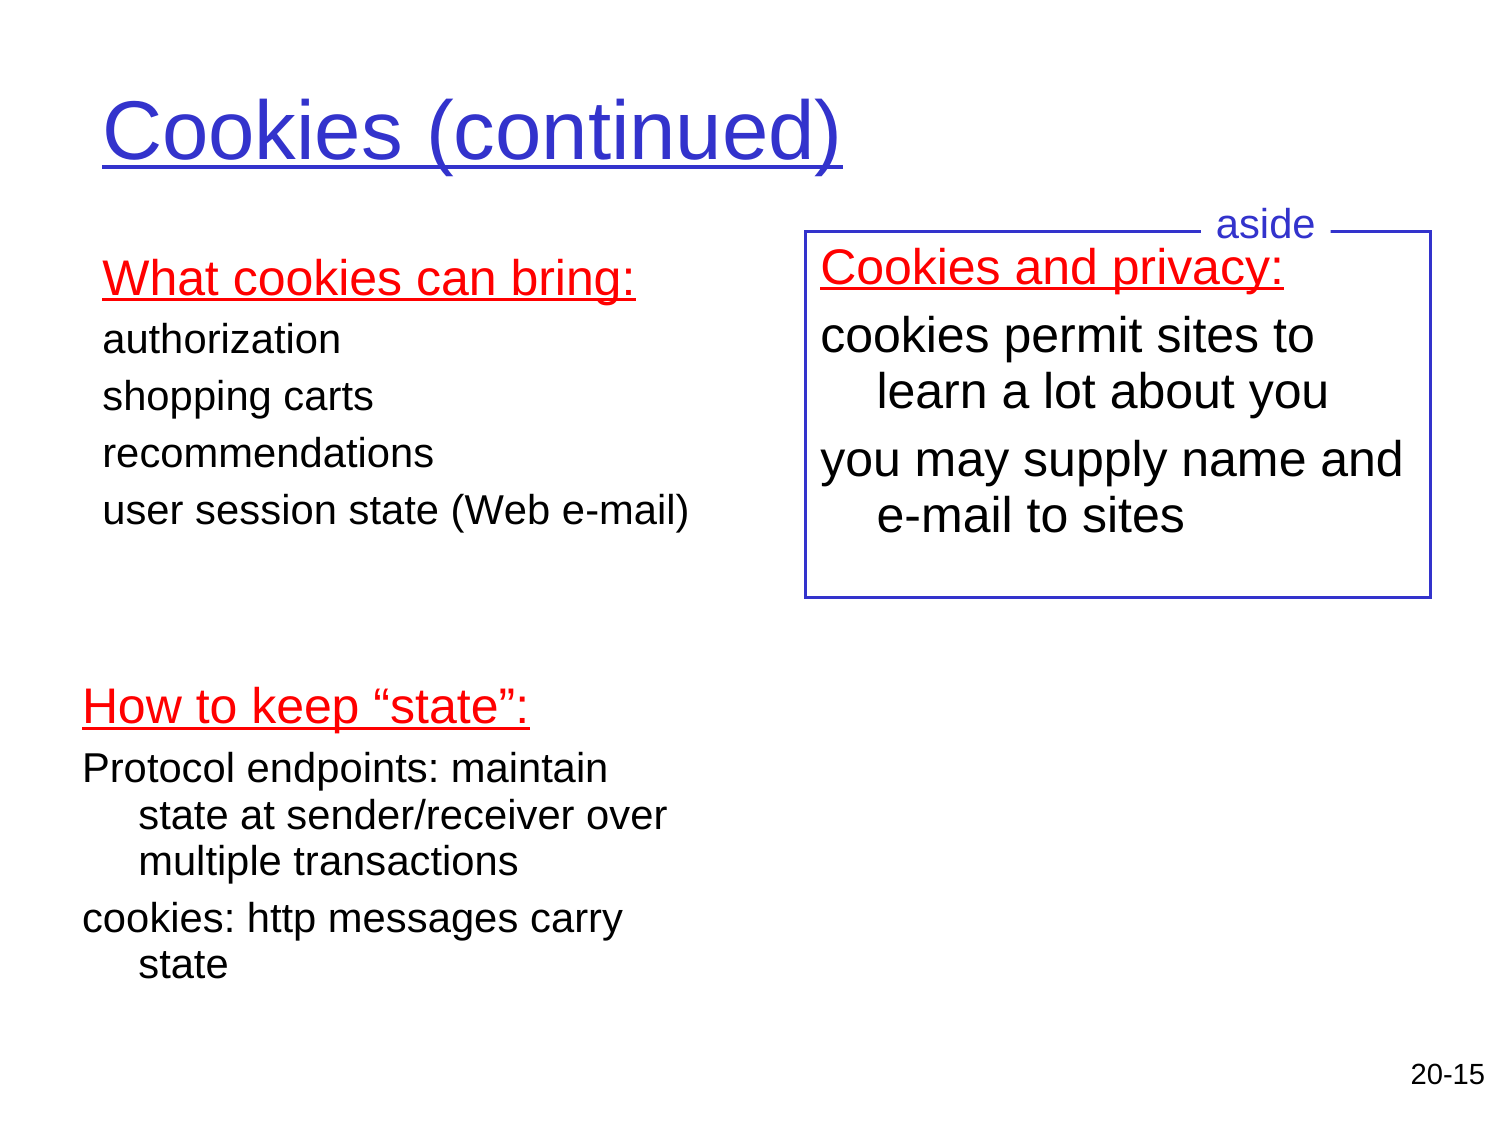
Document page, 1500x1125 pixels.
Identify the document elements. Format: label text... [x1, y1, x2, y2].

text_box How to keep “state”: Protocol endpoints: maintain state at sender/receiver over multiple transactions cookies: http messages carry state [67, 671, 693, 1105]
text_box aside [1201, 193, 1331, 256]
list What cookies can bring: authorization shopping carts recommendations user session state (Web e-mail) [87, 242, 713, 676]
text_box Cookies and privacy: cookies permit sites to learn a lot about you you may supply name and e-mail to sites [805, 231, 1431, 598]
title Cookies (continued) [87, 37, 1363, 225]
